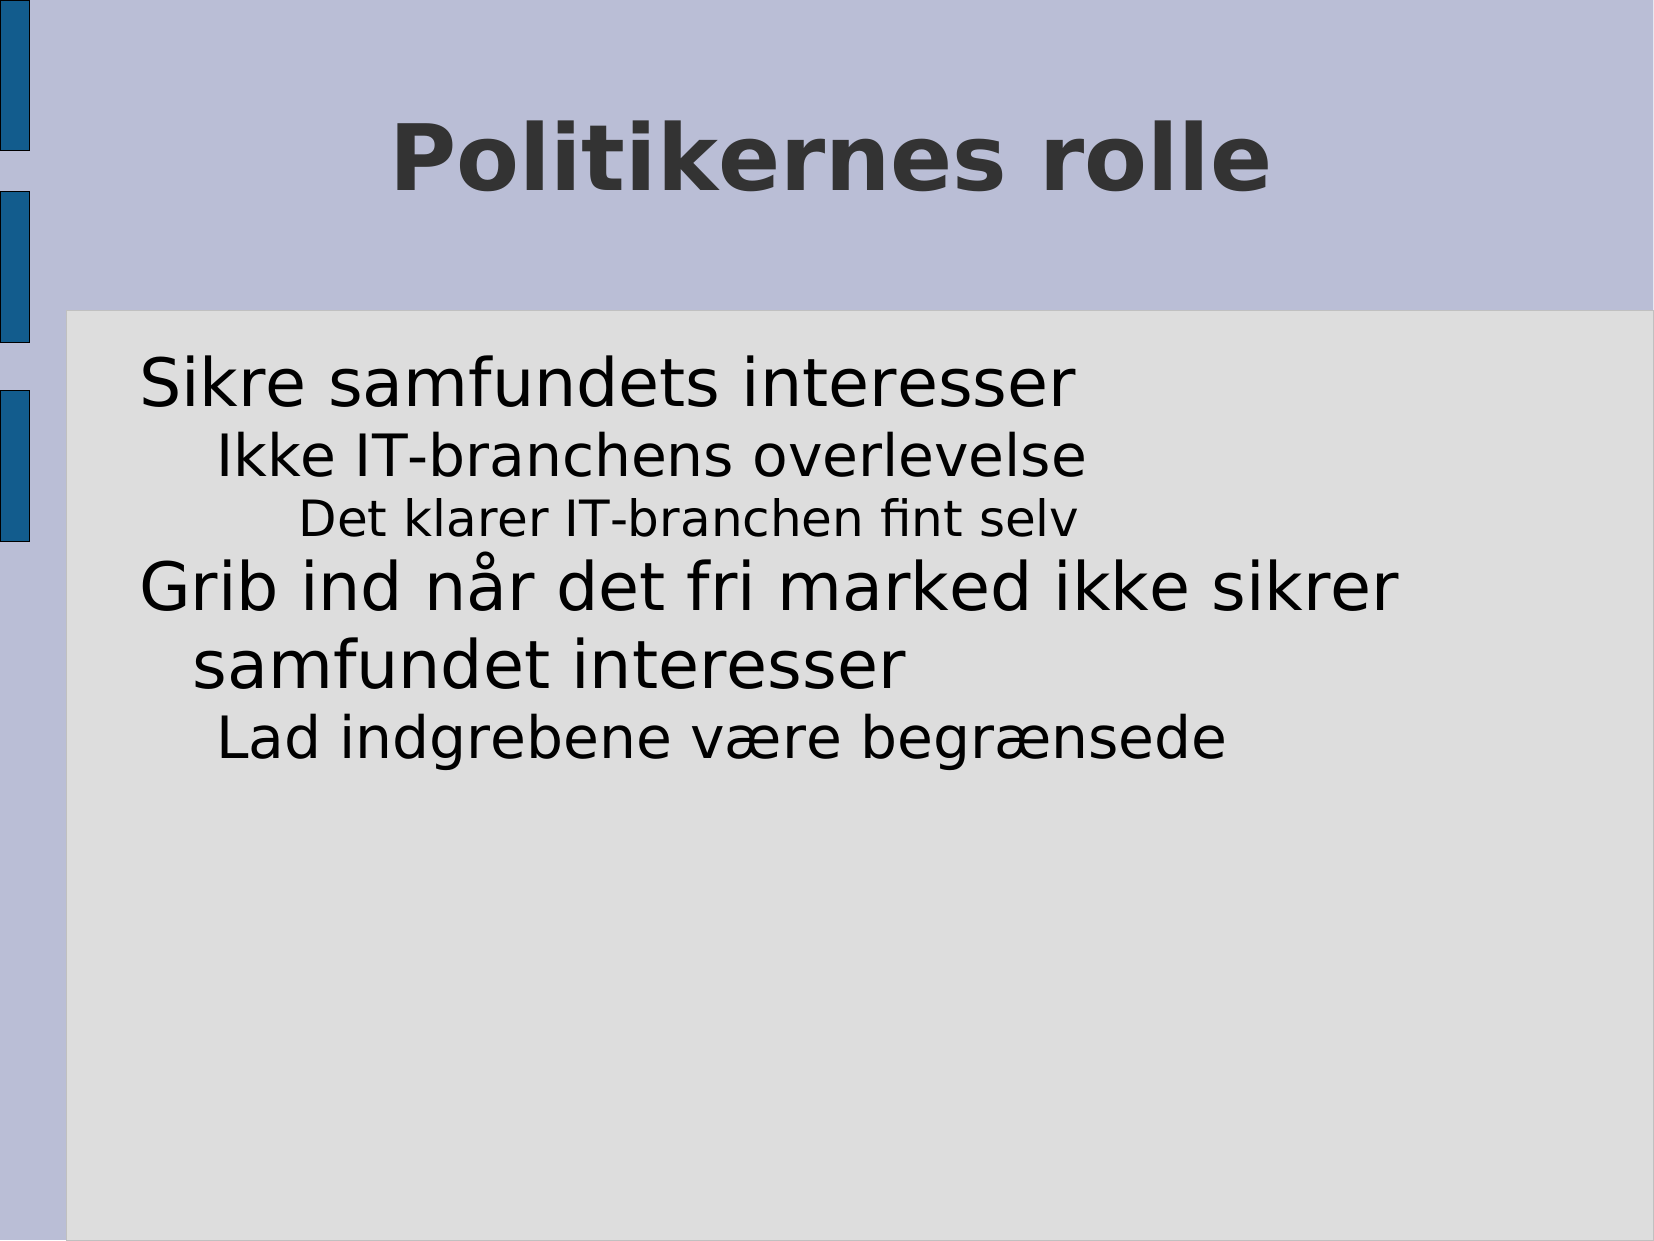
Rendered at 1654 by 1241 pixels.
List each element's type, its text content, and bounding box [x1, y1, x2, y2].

list Sikre samfundets interesser Ikke IT-branchens overlevelse Det klarer IT-branchen fint selv Grib ind når det fri marked ikke sikrer samfundet interesser Lad indgrebene være begrænsede [121, 344, 1534, 1127]
title Politikernes rolle [125, 55, 1538, 263]
